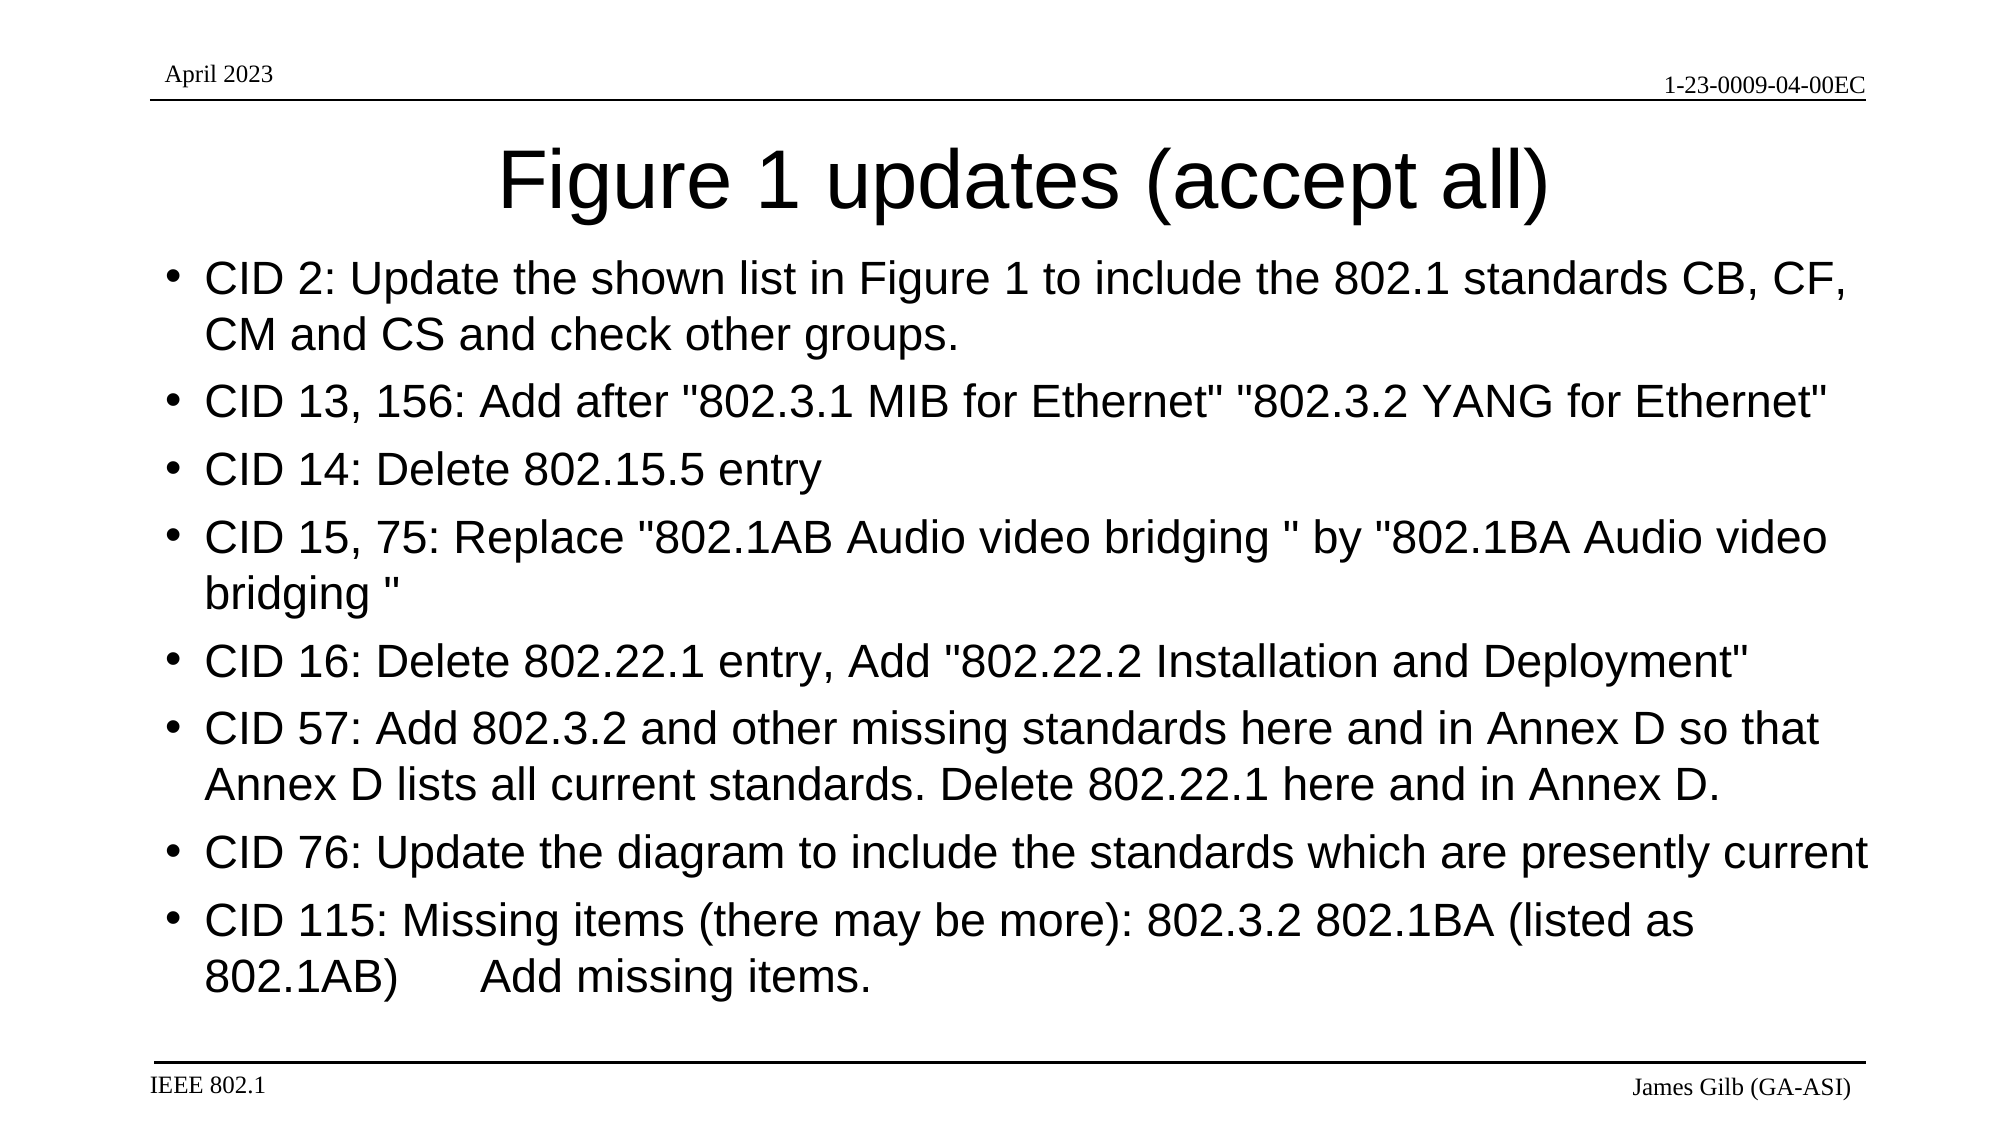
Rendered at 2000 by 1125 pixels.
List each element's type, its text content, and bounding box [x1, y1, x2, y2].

list CID 2: Update the shown list in Figure 1 to include the 802.1 standards CB, CF, CM and CS and check other groups. CID 13, 156: Add after "802.3.1 MIB for Ethernet" "802.3.2 YANG for Ethernet" CID 14: Delete 802.15.5 entry CID 15, 75: Replace "802.1AB Audio video bridging " by "802.1BA Audio video bridging " CID 16: Delete 802.22.1 entry, Add "802.22.2 Installation and Deployment" CID 57: Add 802.3.2 and other missing standards here and in Annex D so that Annex D lists all current standards. Delete 802.22.1 here and in Annex D. CID 76: Update the diagram to include the standards which are presently current CID 115: Missing items (there may be more): 802.3.2 802.1BA (listed as 802.1AB) Add missing items. [149, 239, 1900, 1051]
title Figure 1 updates (accept all) [149, 112, 1900, 238]
